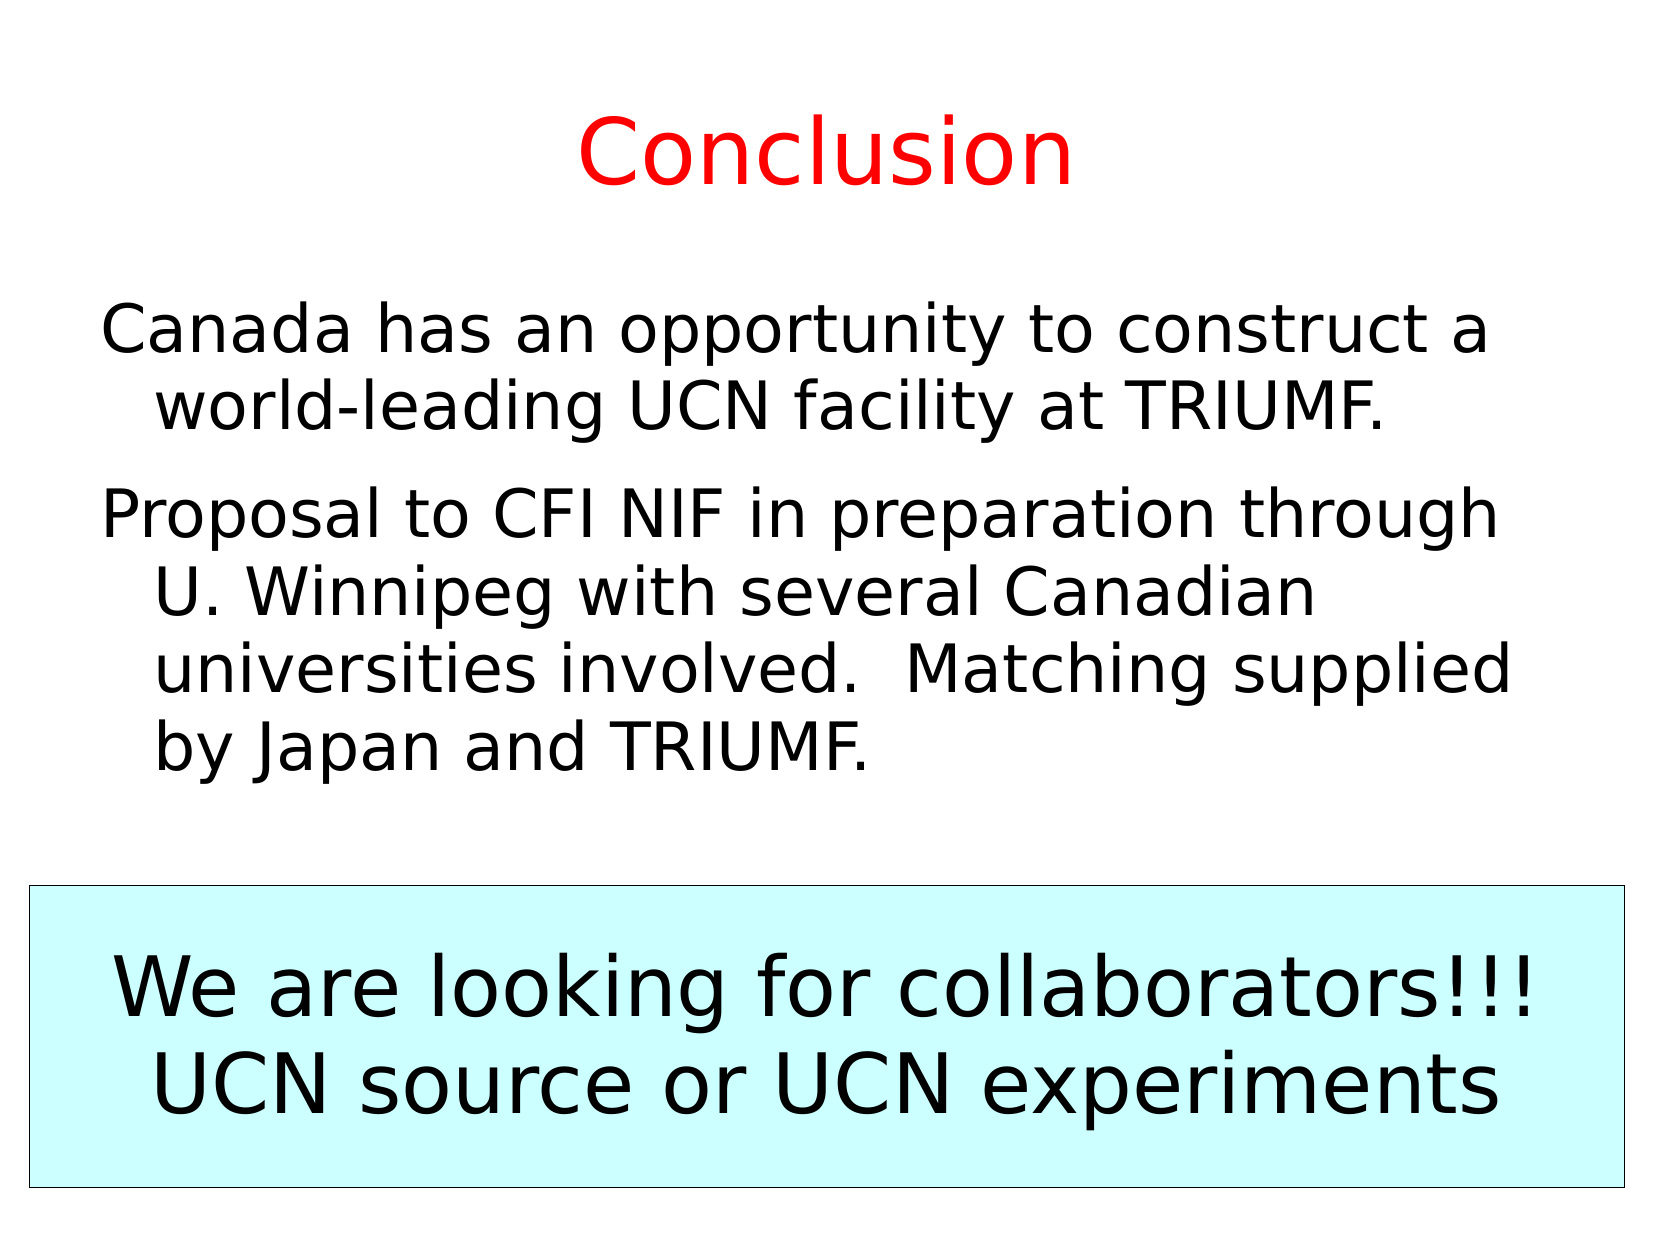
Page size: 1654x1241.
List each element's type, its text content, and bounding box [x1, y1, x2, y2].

text_box We are looking for collaborators!!! UCN source or UCN experiments [29, 885, 1625, 1188]
title Conclusion [82, 56, 1571, 250]
list Canada has an opportunity to construct a world-leading UCN facility at TRIUMF. Proposal to CFI NIF in preparation through U. Winnipeg with several Canadian universities involved. Matching supplied by Japan and TRIUMF. [82, 290, 1571, 787]
